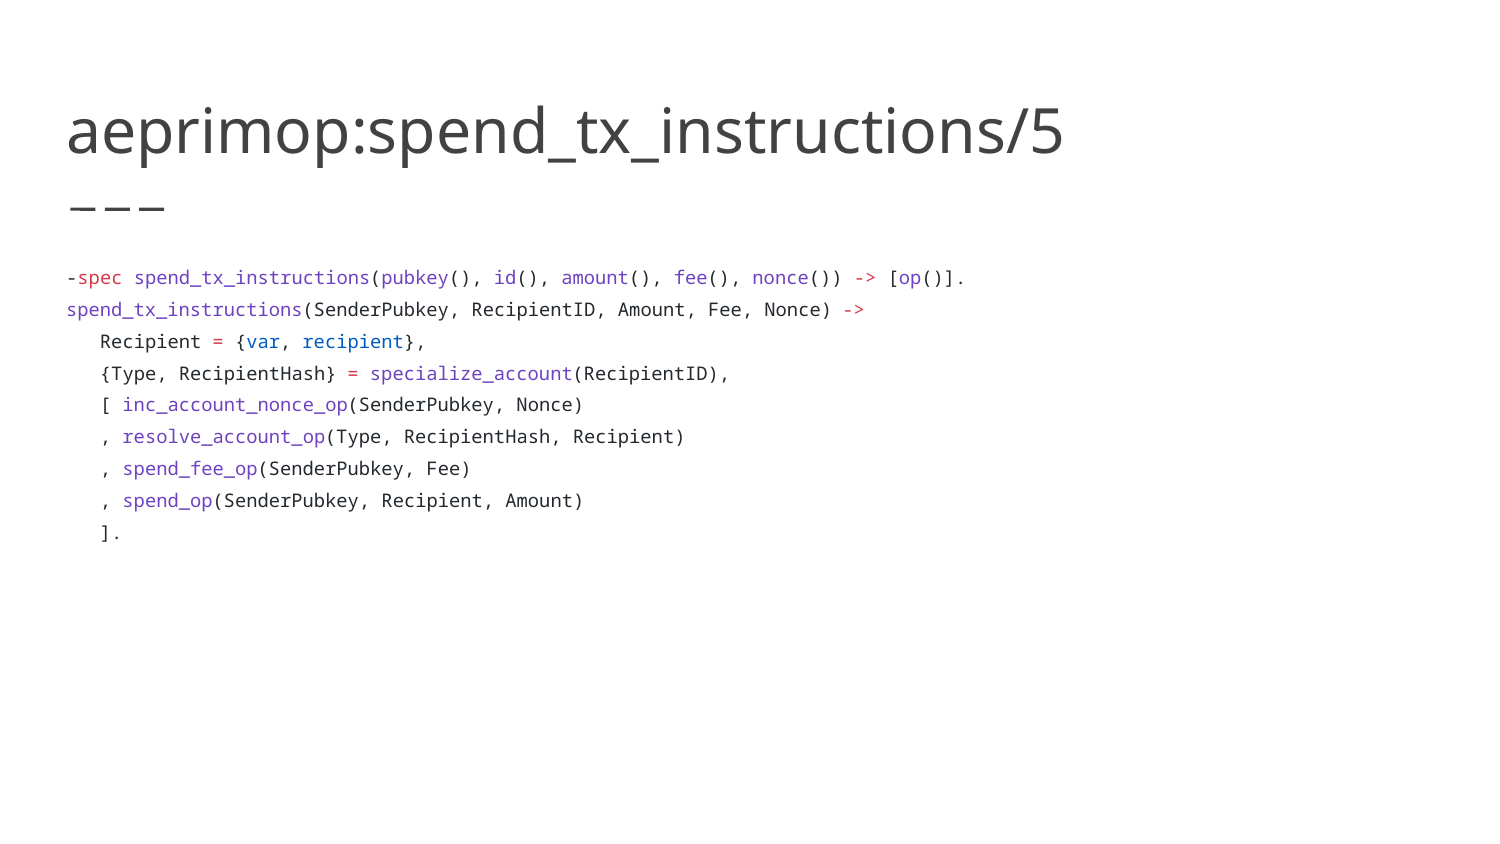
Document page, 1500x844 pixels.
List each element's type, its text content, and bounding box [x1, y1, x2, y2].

title aeprimop:spend_tx_instructions/5 [51, 61, 1449, 182]
list -spec spend_tx_instructions(pubkey(), id(), amount(), fee(), nonce()) -> [op()]. spend_tx_instructions(SenderPubkey, RecipientID, Amount, Fee, Nonce) -> Recipient = {var, recipient}, {Type, RecipientHash} = specialize_account(RecipientID), [ inc_account_nonce_op(SenderPubkey, Nonce) , resolve_account_op(Type, RecipientHash, Recipient) , spend_fee_op(SenderPubkey, Fee) , spend_op(SenderPubkey, Recipient, Amount) ]. [51, 240, 1449, 750]
